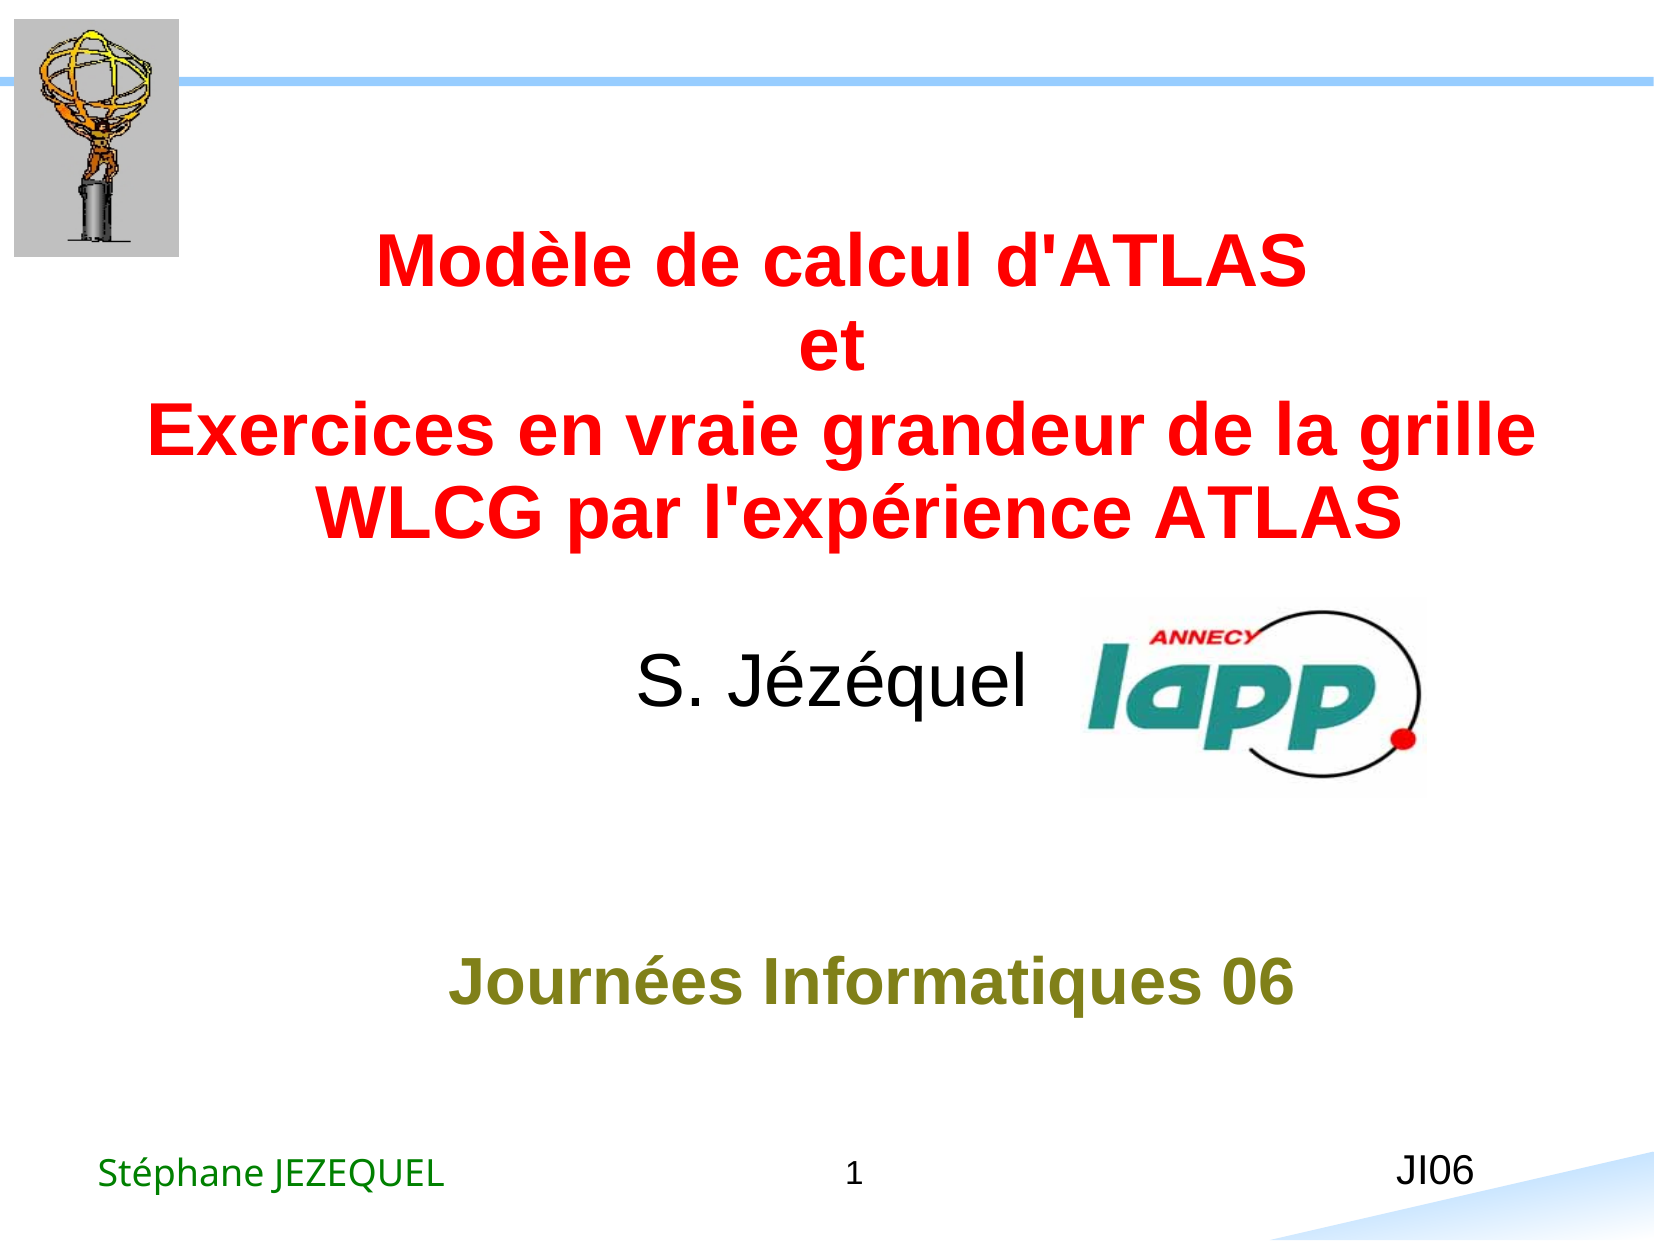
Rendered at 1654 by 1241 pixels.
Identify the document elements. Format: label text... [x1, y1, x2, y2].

text_box Journées Informatiques 06 [448, 944, 1297, 1020]
picture [14, 19, 179, 257]
picture [1080, 597, 1427, 798]
subtitle Modèle de calcul d'ATLAS et Exercices en vraie grandeur de la grille WLCG par l'expérience ATLAS S. Jézéquel [58, 218, 1591, 723]
